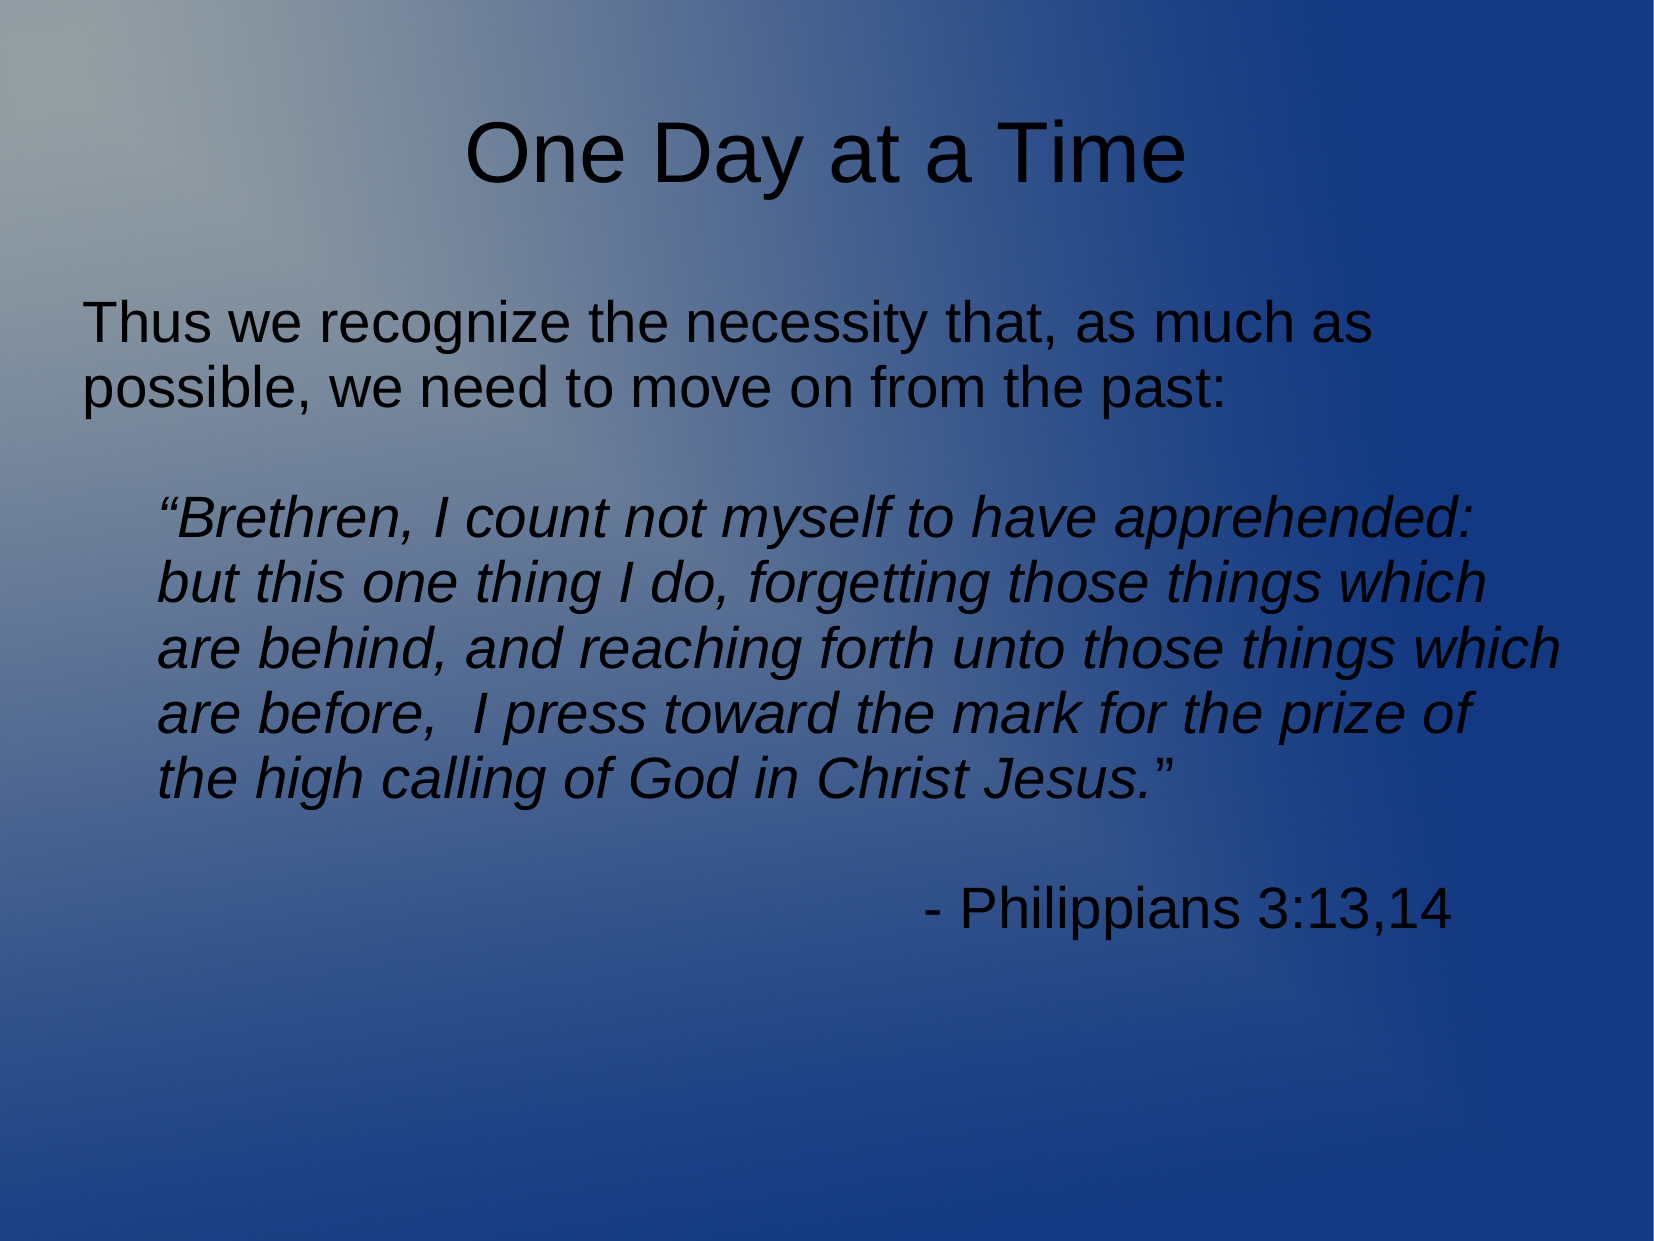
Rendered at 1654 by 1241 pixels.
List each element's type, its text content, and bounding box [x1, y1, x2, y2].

title One Day at a Time [82, 49, 1571, 257]
subtitle Thus we recognize the necessity that, as much as possible, we need to move on from the past: “Brethren, I count not myself to have apprehended: but this one thing I do, forgetting those things which are behind, and reaching forth unto those things which are before, I press toward the mark for the prize of the high calling of God in Christ Jesus.” - Philippians 3:13,14 [82, 290, 1571, 1241]
picture [0, 0, 1654, 1241]
